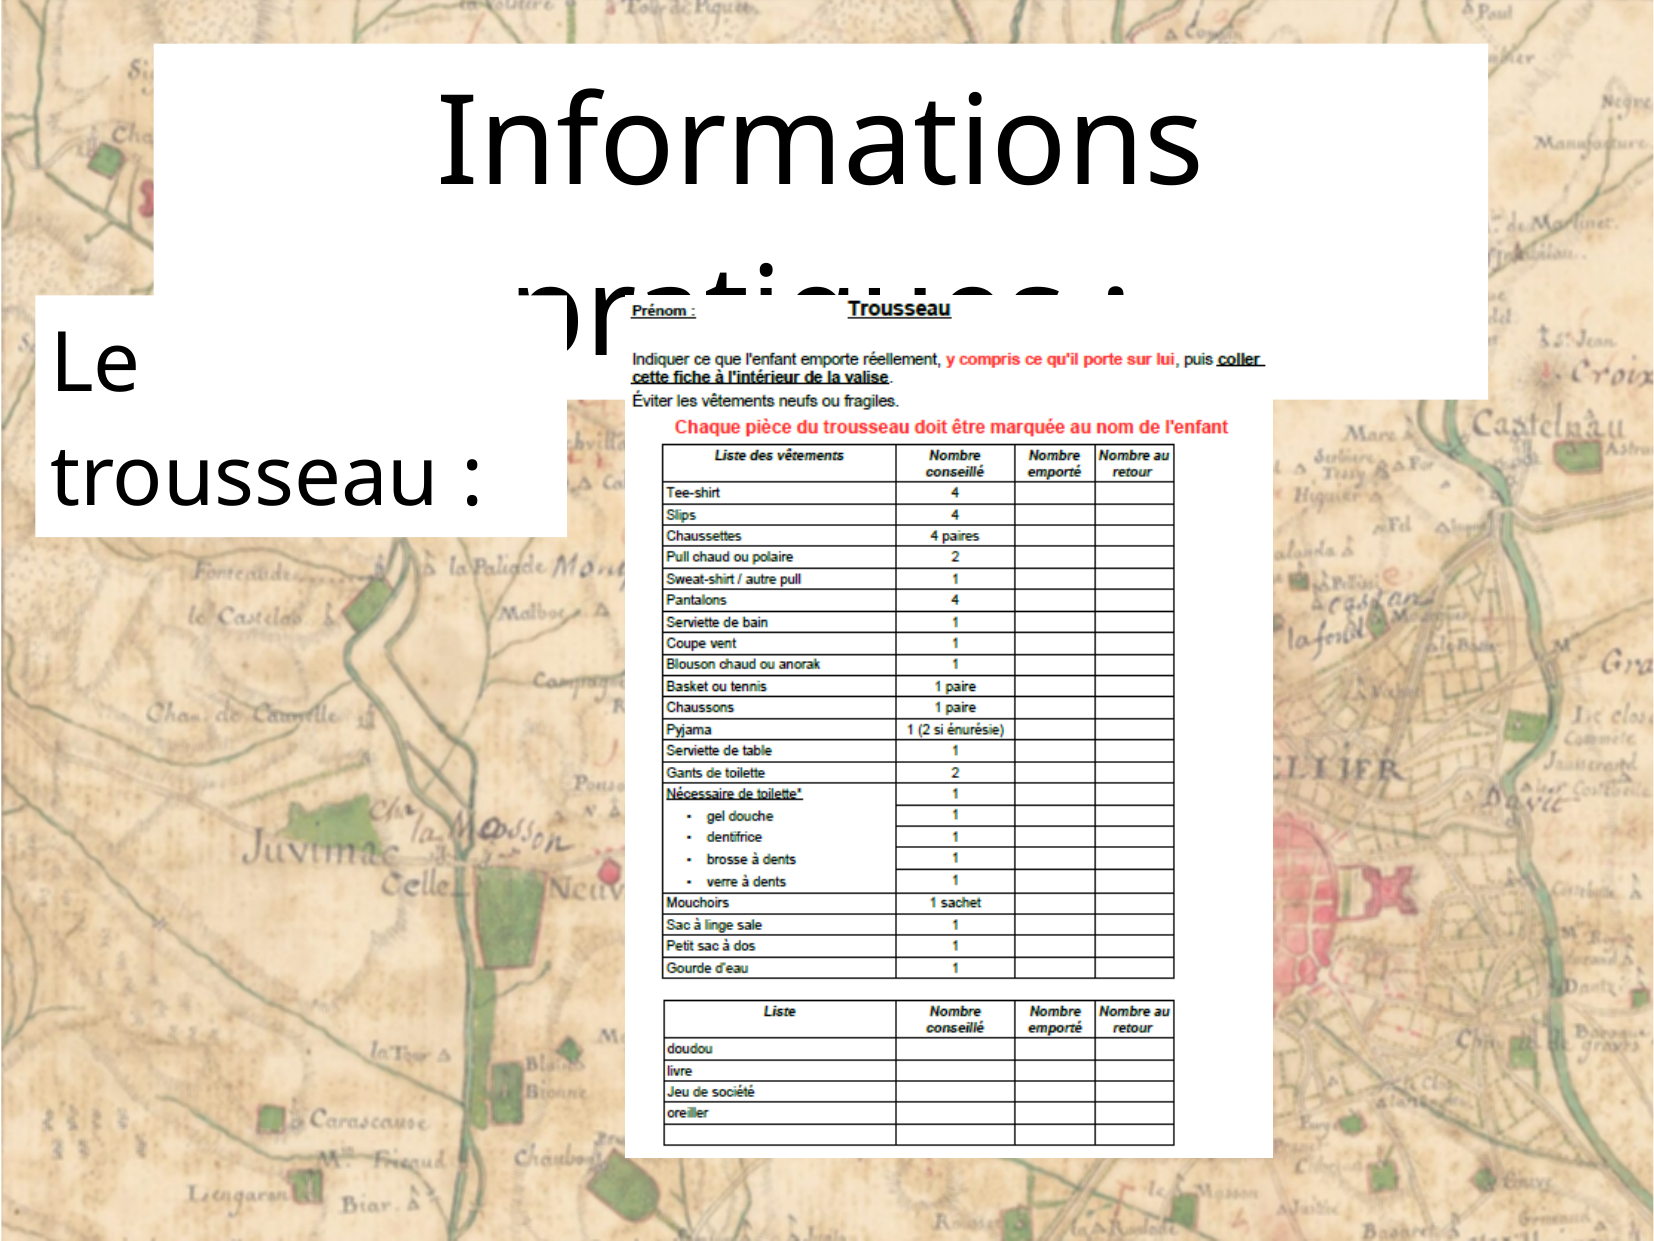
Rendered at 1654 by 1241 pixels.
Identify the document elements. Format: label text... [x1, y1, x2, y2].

text_box Informations pratiques : [153, 43, 1489, 249]
text_box Le trousseau : [35, 295, 567, 437]
picture [0, 0, 1654, 1241]
